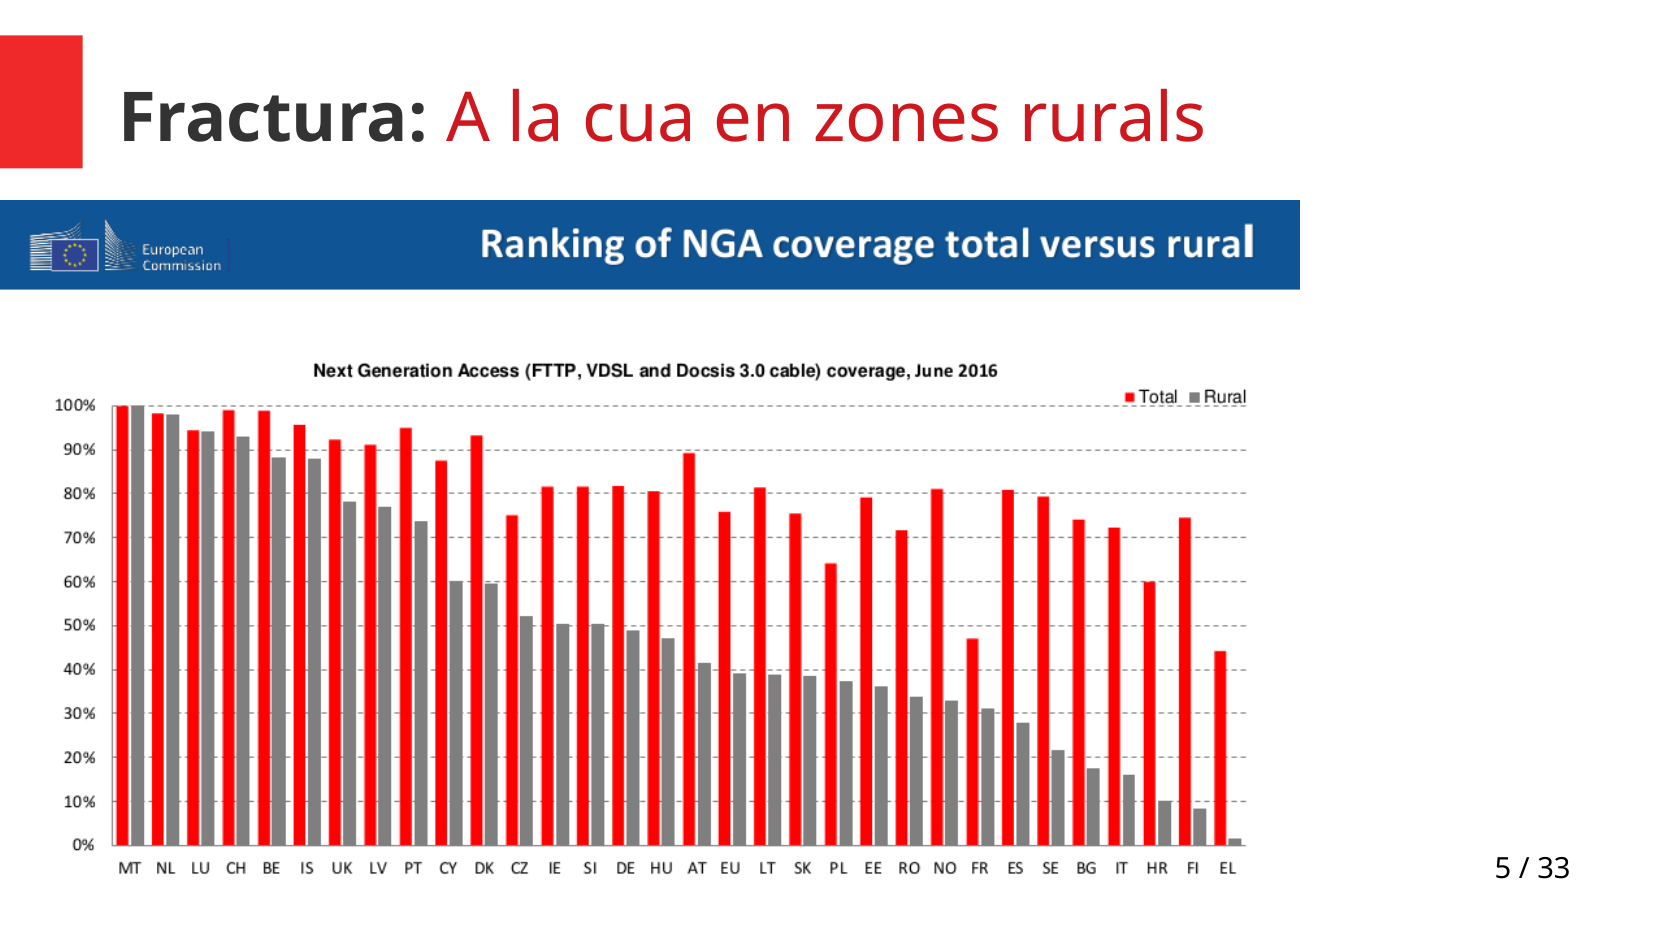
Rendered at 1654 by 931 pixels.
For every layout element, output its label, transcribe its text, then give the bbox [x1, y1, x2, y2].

picture [0, 200, 1300, 931]
title Fractura: A la cua en zones rurals [118, 37, 1571, 193]
